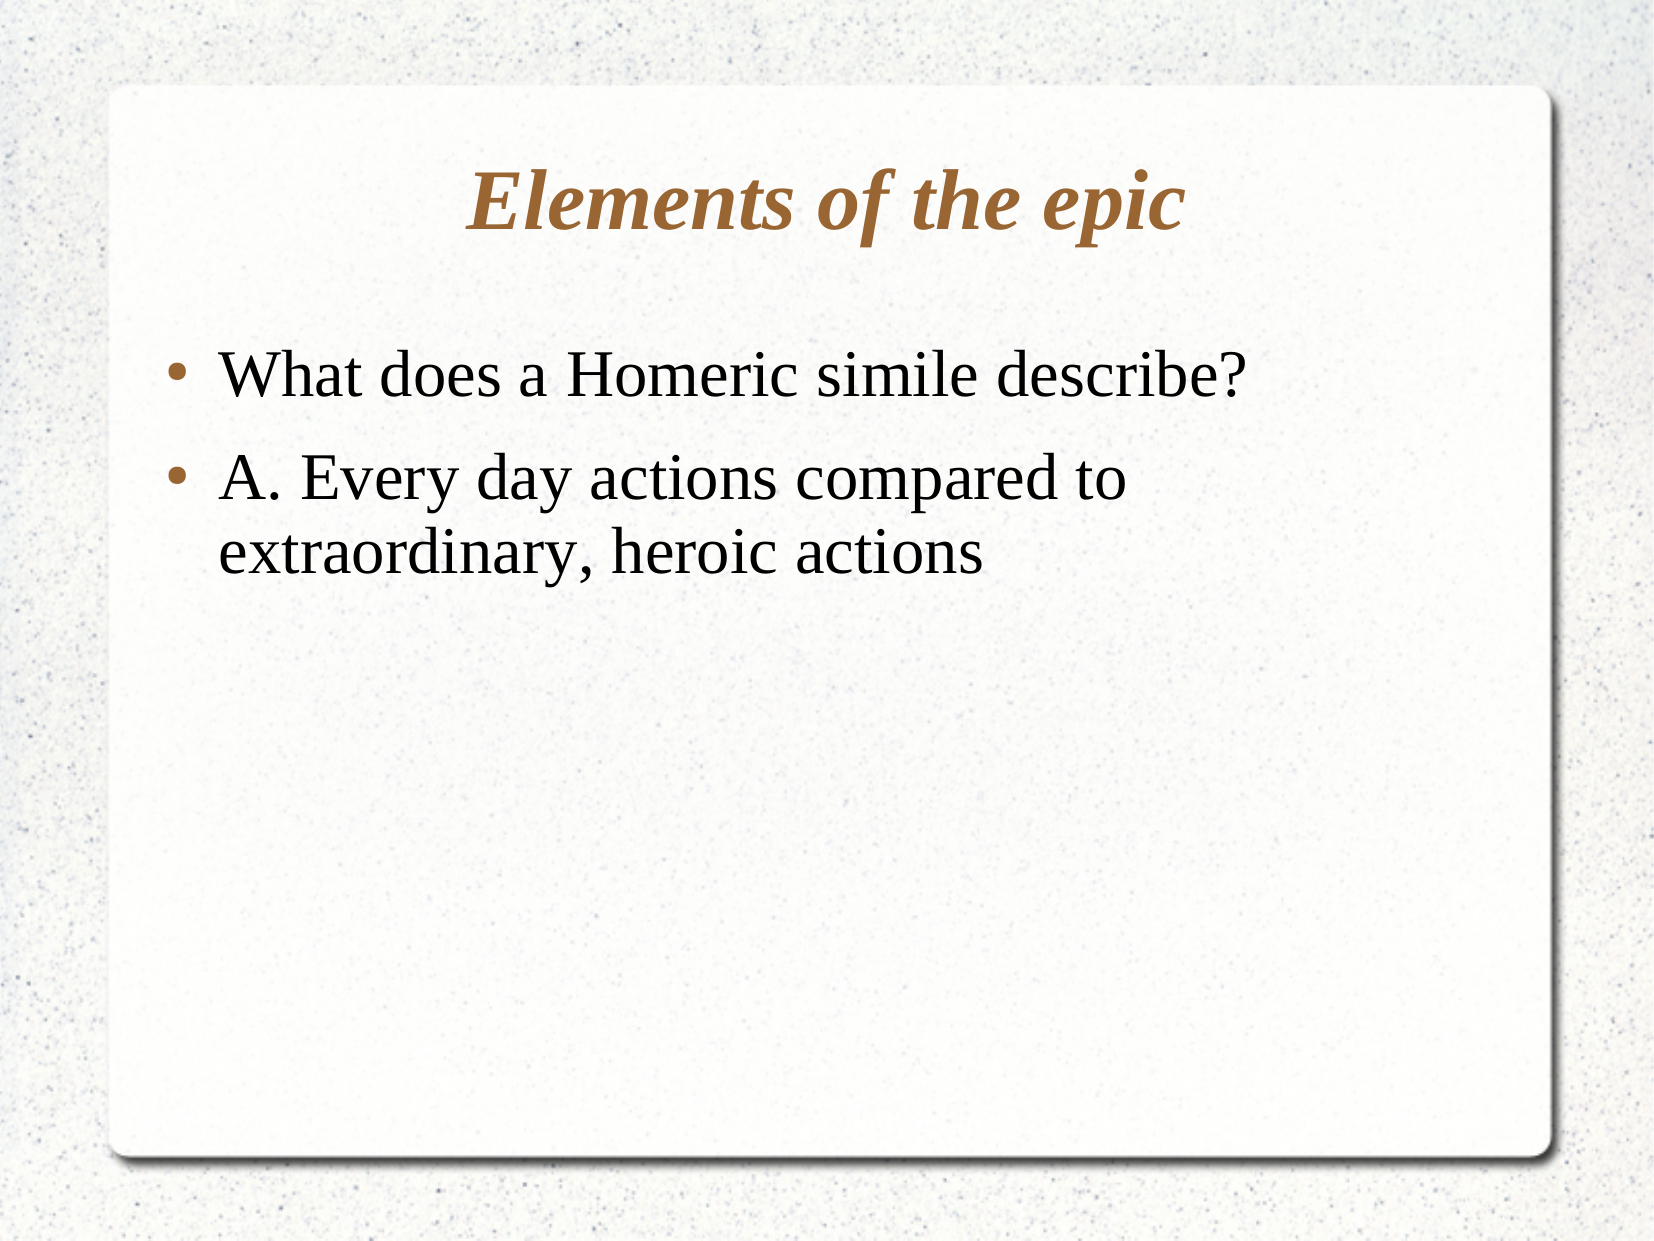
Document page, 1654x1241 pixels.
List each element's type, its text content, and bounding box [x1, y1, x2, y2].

title Elements of the epic [118, 96, 1536, 304]
list What does a Homeric simile describe? A. Every day actions compared to extraordinary, heroic actions [147, 336, 1506, 987]
picture [0, 0, 1654, 1241]
